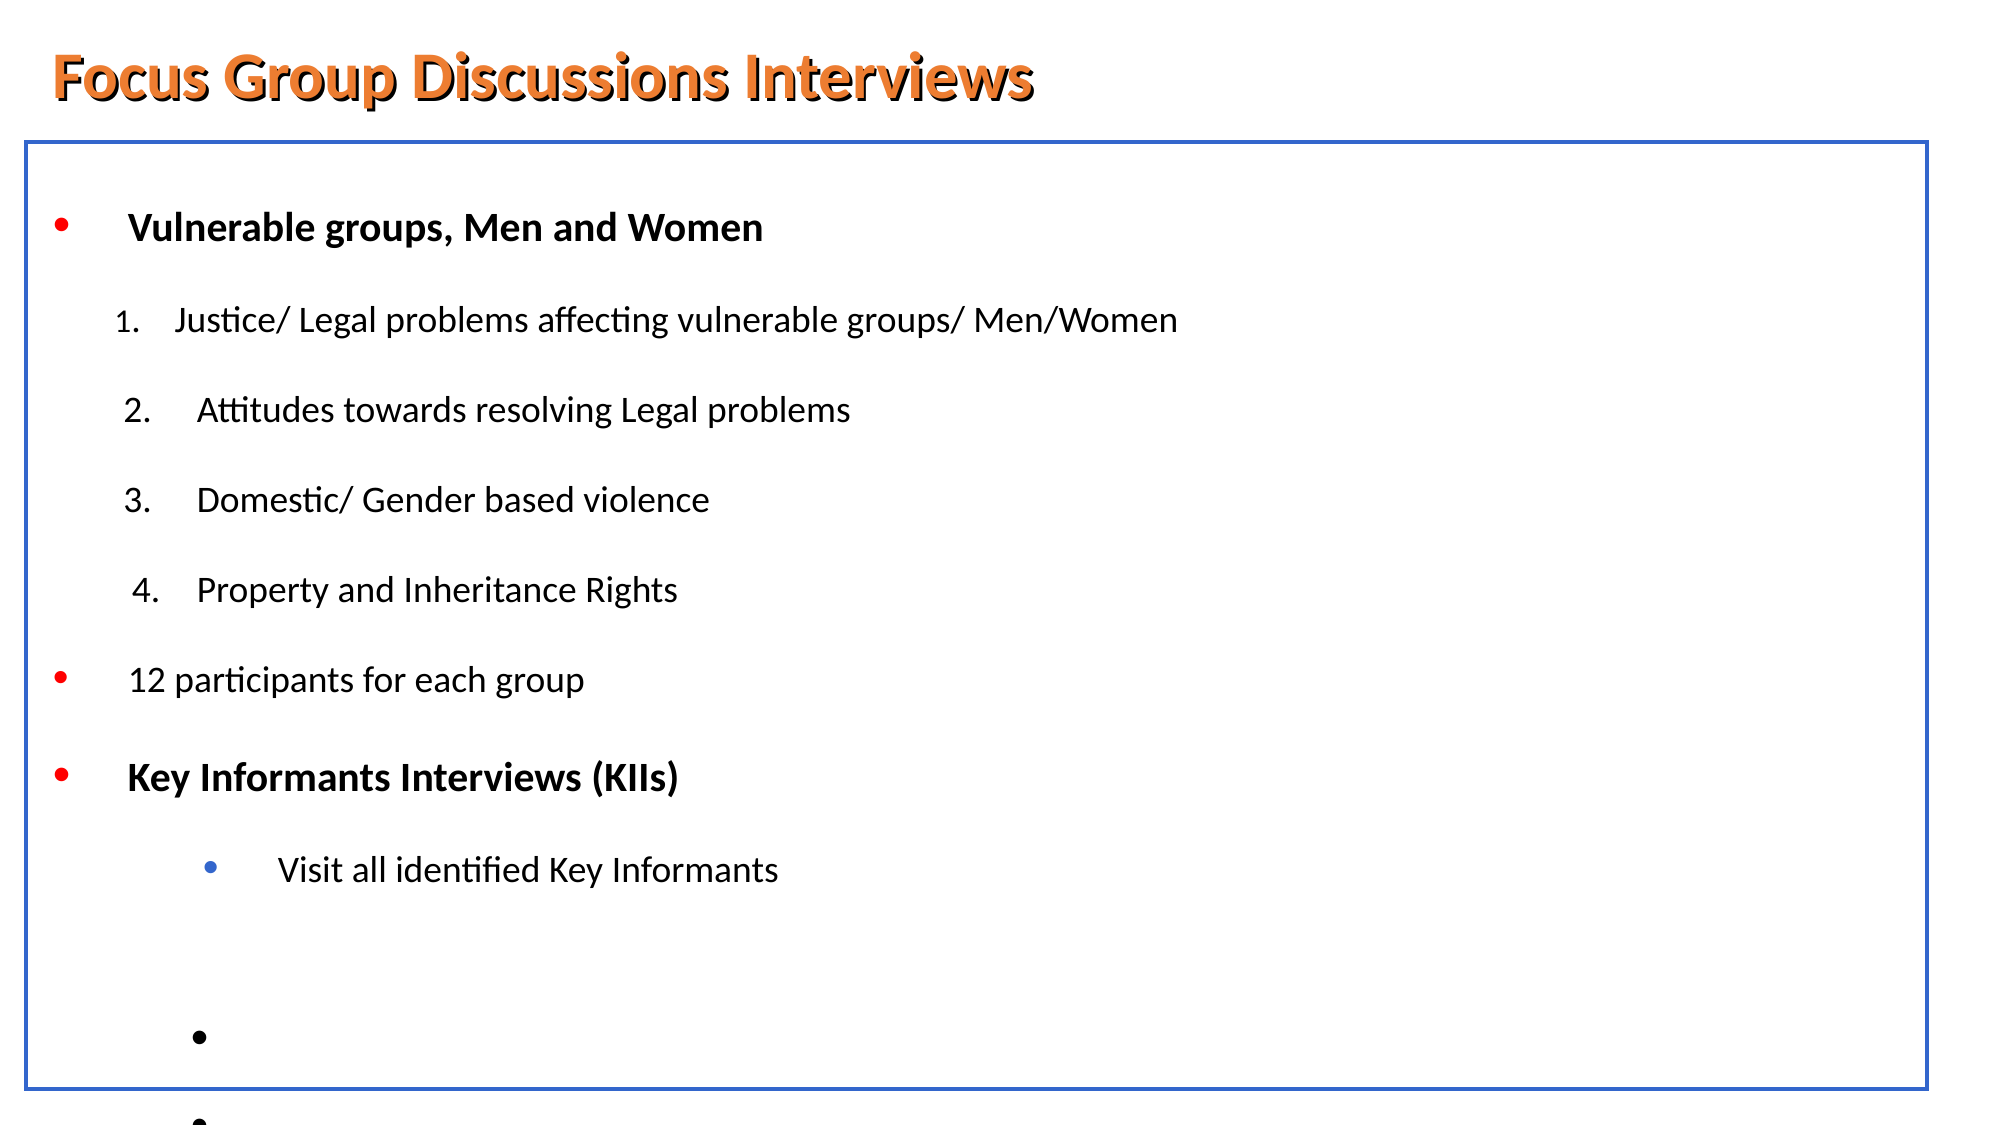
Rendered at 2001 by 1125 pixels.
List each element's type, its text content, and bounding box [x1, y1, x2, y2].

text_box Vulnerable groups, Men and Women 1. Justice/ Legal problems affecting vulnerable groups/ Men/Women 2. Attitudes towards resolving Legal problems 3. Domestic/ Gender based violence 4. Property and Inheritance Rights 12 participants for each group Key Informants Interviews (KIIs) Visit all identified Key Informants [25, 141, 1928, 1090]
title Focus Group Discussions Interviews [0, 11, 2000, 161]
